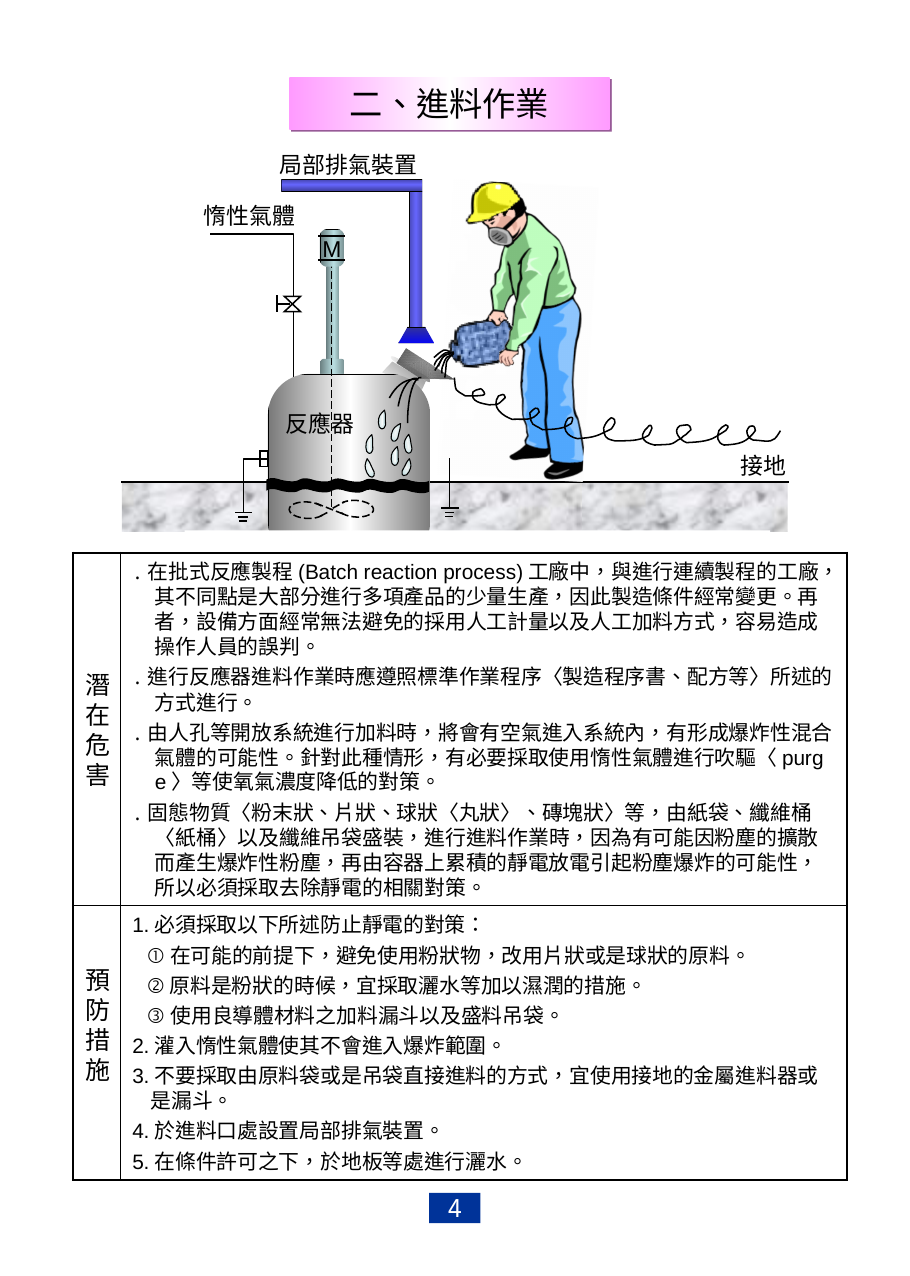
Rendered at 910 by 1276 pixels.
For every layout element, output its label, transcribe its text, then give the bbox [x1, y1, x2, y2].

table_header 潛在危害 [74, 554, 120, 905]
picture [444, 179, 599, 437]
text_box 4 [429, 1192, 481, 1224]
text_box M [320, 261, 344, 267]
text_box M [320, 229, 344, 235]
text_box M [319, 237, 345, 259]
picture [531, 410, 538, 416]
table_header ․在批式反應製程(Batch reaction process)工廠中，與進行連續製程的工廠，其不同點是大部分進行多項產品的少量生產，因此製造條件經常變更。再者，設備方面經常無法避免的採用人工計量以及人工加料方式，容易造成操作人員的誤判。 ․進行反應器進料作業時應遵照標準作業程序〈製造程序書、配方等〉所述的方式進行。 ․由人孔等開放系統進行加料時，將會有空氣進入系統內，有形成爆炸性混合氣體的可能性。針對此種情形，有必要採取使用惰性氣體進行吹驅〈purge〉等使氧氣濃度降低的對策。 ․固態物質〈粉末狀、片狀、球狀〈丸狀〉、磚塊狀〉等，由紙袋、纖維桶〈紙桶〉以及纖維吊袋盛裝，進行進料作業時，因為有可能因粉塵的擴散而產生爆炸性粉塵，再由容器上累積的靜電放電引起粉塵爆炸的可能性，所以必須採取去除靜電的相關對策。 [121, 554, 846, 905]
picture [266, 478, 430, 494]
table_cell 預防措施 [74, 906, 120, 1179]
picture [474, 390, 483, 395]
text_box [121, 267, 788, 552]
text_box 局部排氣裝置 [263, 142, 444, 187]
text_box 反應器 [275, 409, 366, 438]
table_cell 1.必須採取以下所述防止靜電的對策： 在可能的前提下，避免使用粉狀物，改用片狀或是球狀的原料。 原料是粉狀的時候，宜採取灑水等加以濕潤的措施。 使用良導體材料之加料漏斗以及盛料吊袋。 2.灌入惰性氣體使其不會進入爆炸範圍。 3.不要採取由原料袋或是吊袋直接進料的方式，宜使用接地的金屬進料器或是漏斗。 4.於進料口處設置局部排氣裝置。 5.在條件許可之下，於地板等處進行灑水。 [121, 906, 846, 1179]
text_box [284, 296, 301, 312]
text_box 惰性氣體 [198, 193, 302, 238]
picture [437, 380, 585, 482]
text_box [281, 179, 435, 344]
text_box 接地 [725, 443, 801, 488]
text_box 二、進料作業 [289, 77, 610, 130]
